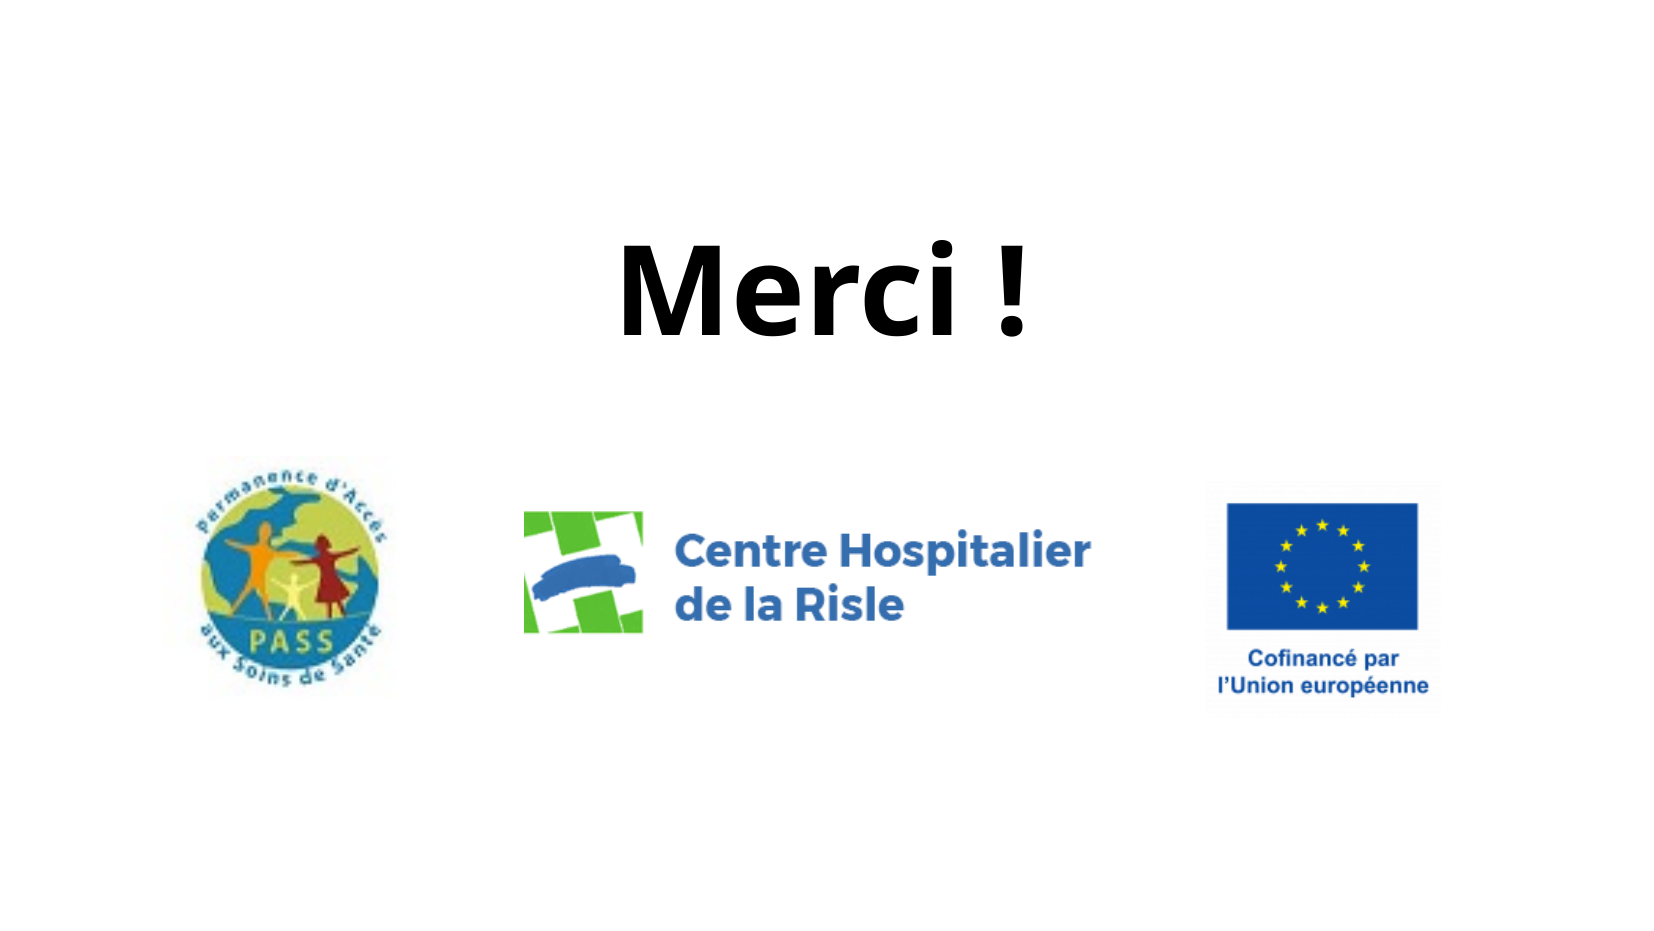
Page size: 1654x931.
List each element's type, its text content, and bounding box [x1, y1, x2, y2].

picture [72, 456, 1111, 700]
picture [1205, 480, 1441, 718]
title Merci ! [82, 134, 1562, 438]
